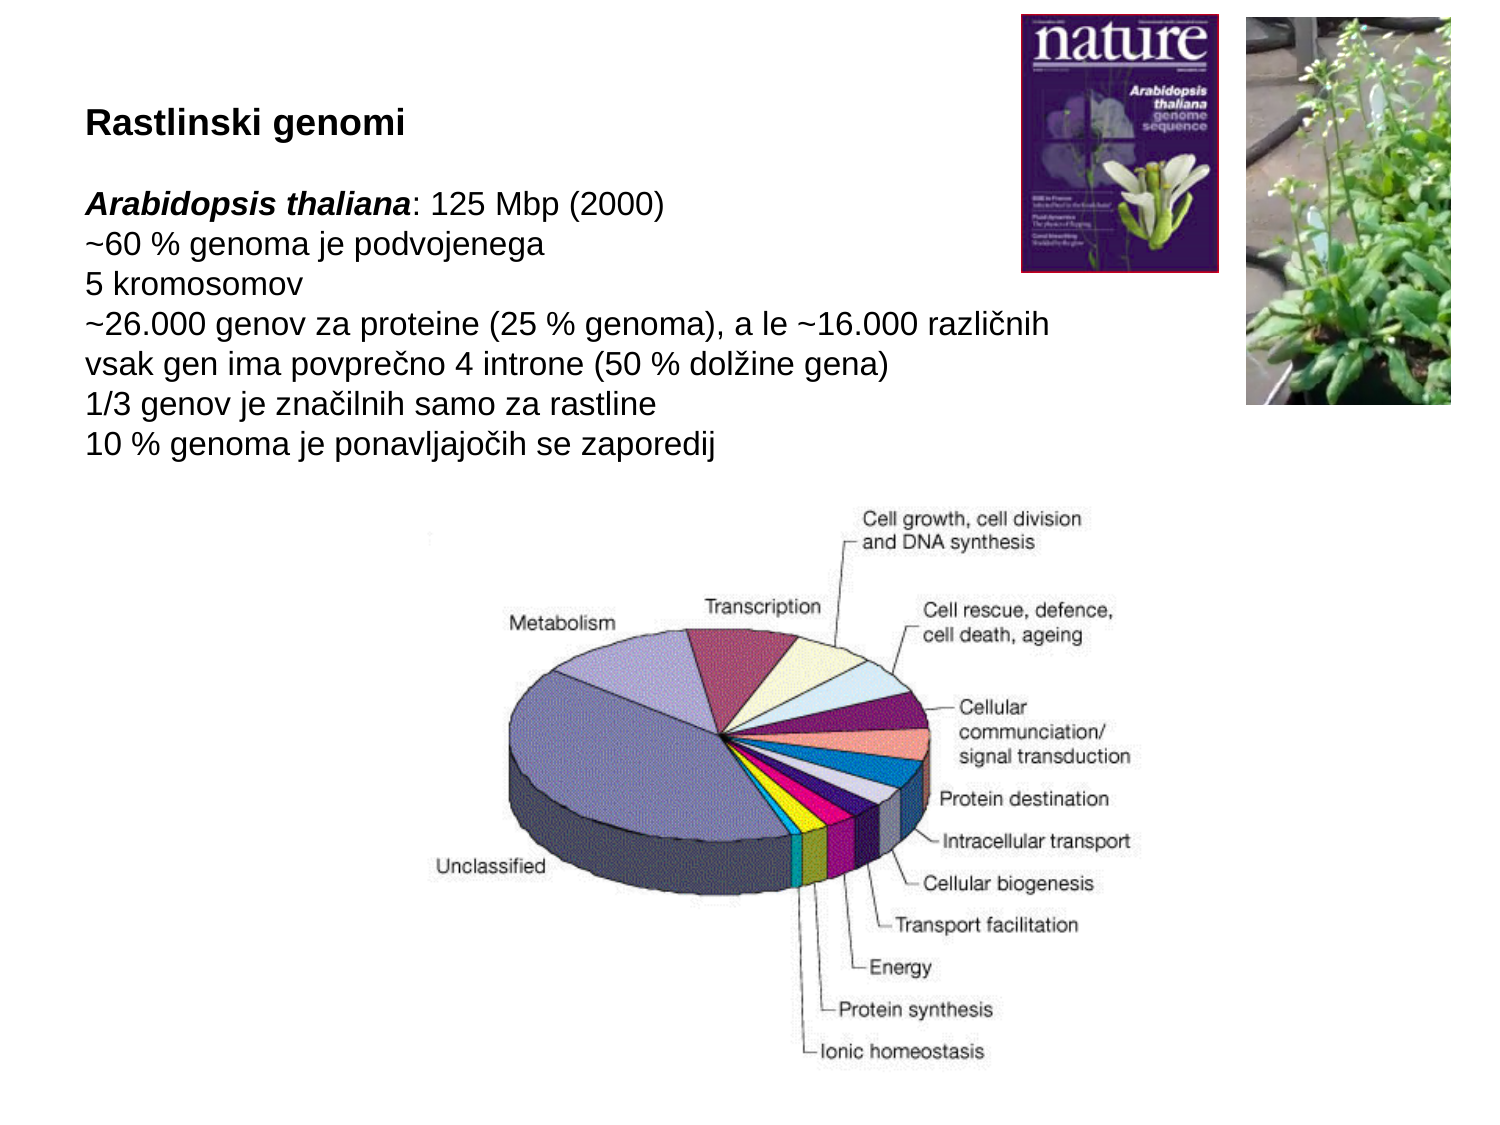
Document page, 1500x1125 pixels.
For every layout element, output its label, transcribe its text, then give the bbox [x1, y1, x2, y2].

text_box Rastlinski genomi Arabidopsis thaliana: 125 Mbp (2000) ~60 % genoma je podvojenega 5 kromosomov ~26.000 genov za proteine (25 % genoma), a le ~16.000 različnih vsak gen ima povprečno 4 introne (50 % dolžine gena) 1/3 genov je značilnih samo za rastline 10 % genoma je ponavljajočih se zaporedij [70, 90, 1067, 470]
picture [1246, 17, 1451, 405]
picture [1021, 14, 1219, 273]
picture [351, 491, 1215, 1102]
